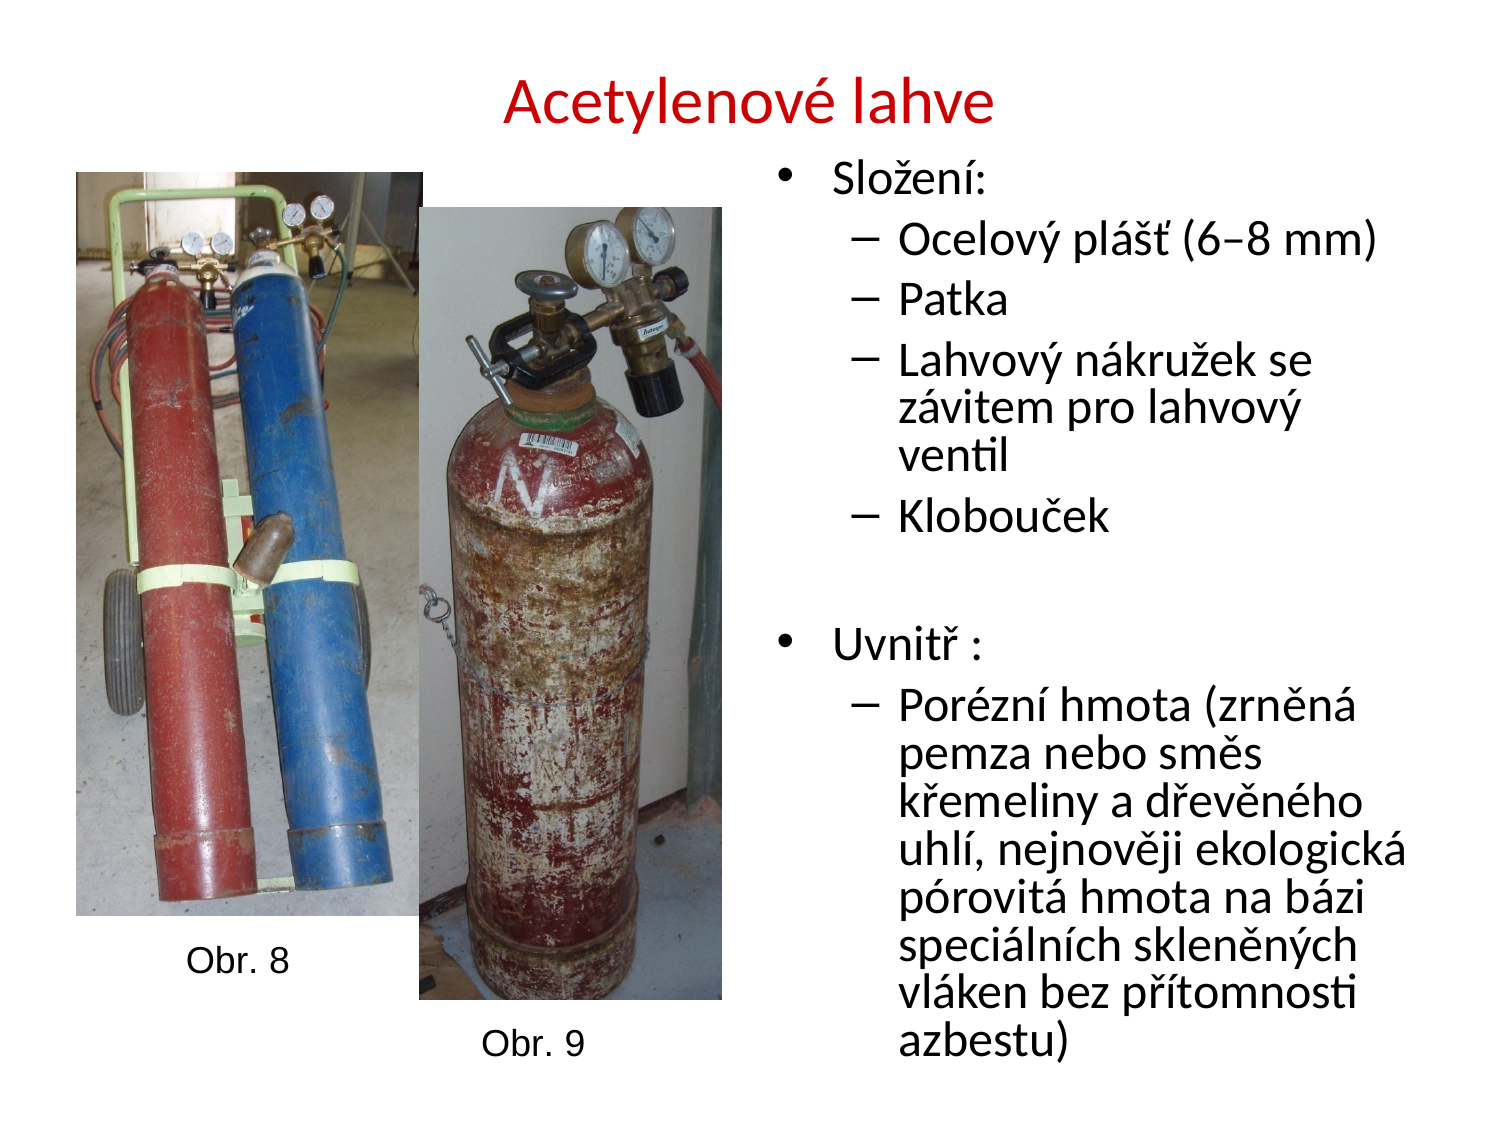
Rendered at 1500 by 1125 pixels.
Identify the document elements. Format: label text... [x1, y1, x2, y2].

text_box Obr. 9 [466, 1011, 637, 1072]
text_box Obr. 8 [171, 928, 313, 990]
title Acetylenové lahve [75, 45, 1426, 149]
list Složení: Ocelový plášť (6–8 mm) Patka Lahvový nákružek se závitem pro lahvový ventil Klobouček Uvnitř : Porézní hmota (zrněná pemza nebo směs křemeliny a dřevěného uhlí, nejnověji ekologická pórovitá hmota na bázi speciálních skleněných vláken bez přítomnosti azbestu) [761, 148, 1425, 1125]
text_box [76, 172, 423, 916]
picture [419, 207, 722, 1000]
